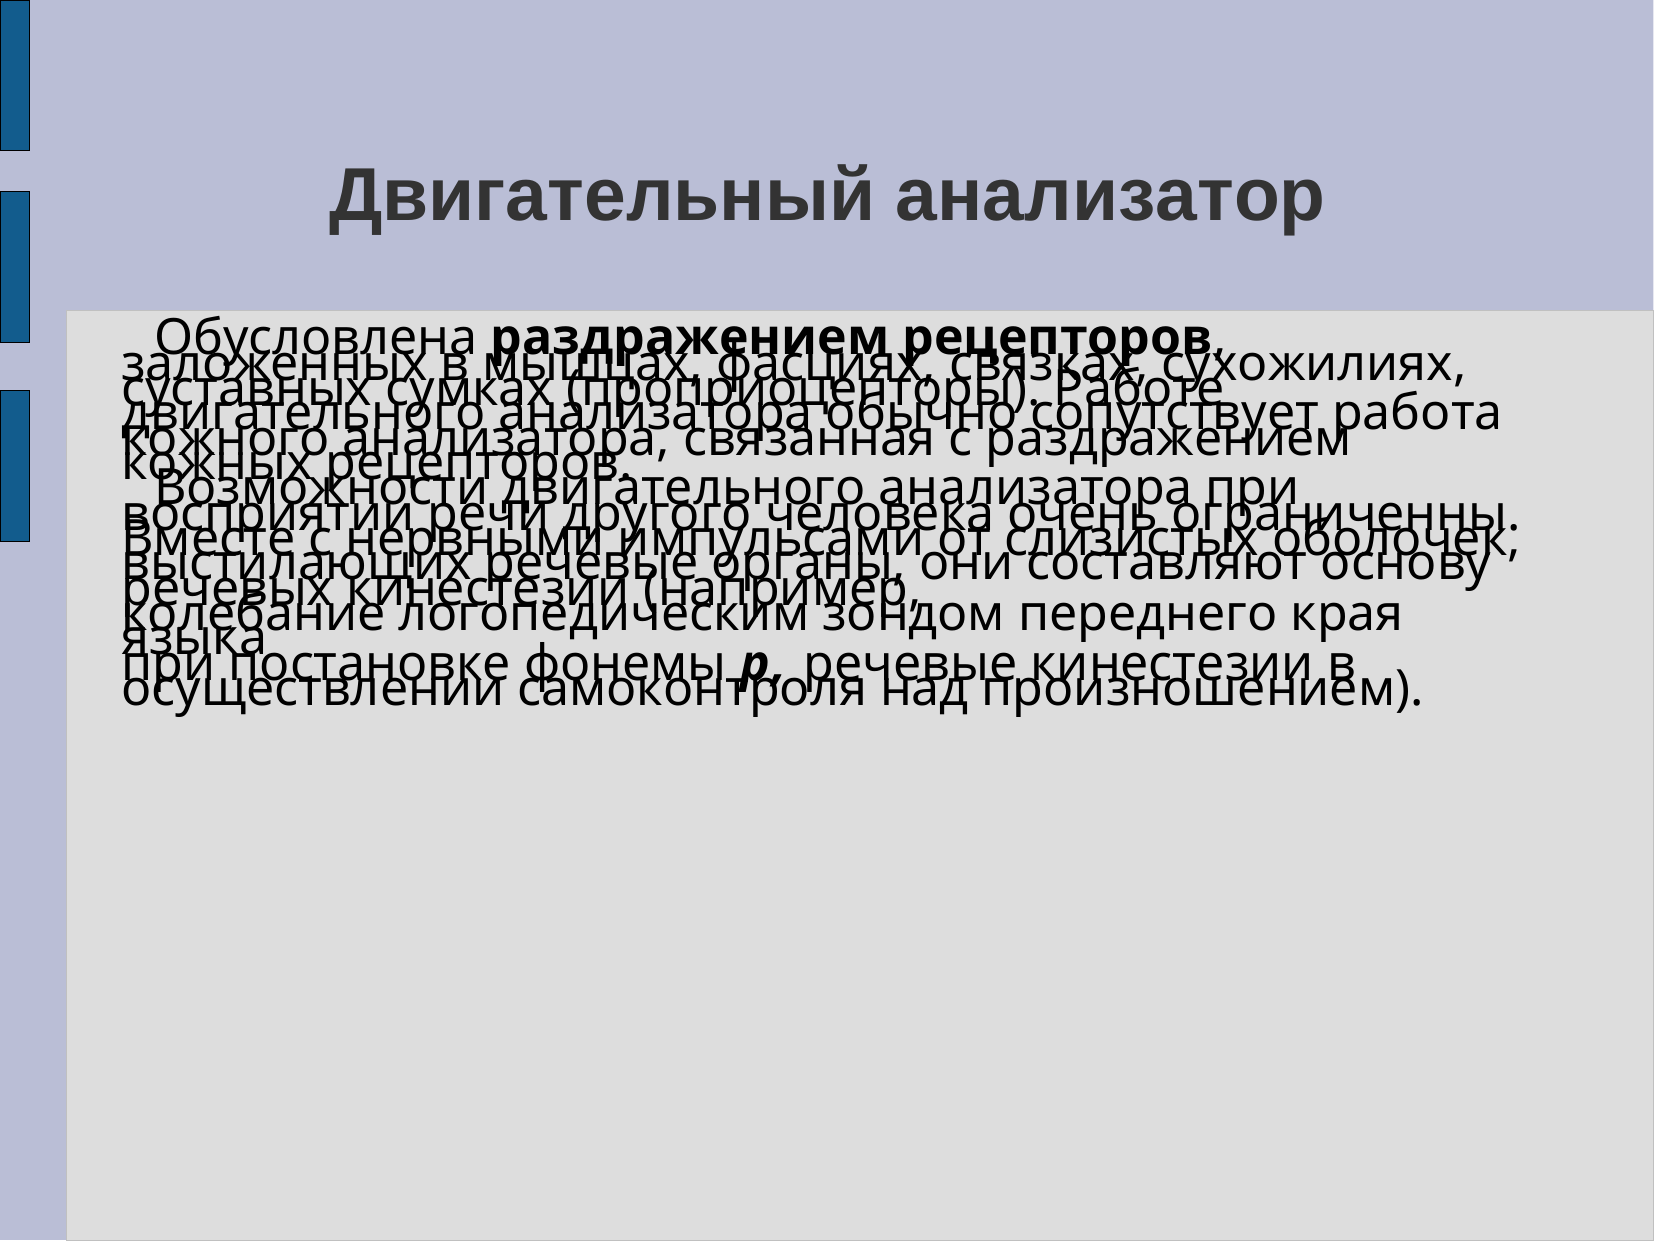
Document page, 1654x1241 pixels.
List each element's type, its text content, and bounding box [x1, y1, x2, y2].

title Двигательный анализатор [121, 91, 1534, 299]
list Обусловлена раздражением рецепторов, заложенных в мышцах, фасциях, связках, сухожилиях, суставных сумках (проприоцепторы). Работе двигательного анализатора обычно сопутствует работа кожного анализатора, связанная с раздражением кожных рецепторов. Возможности двигательного анализатора при восприятии речи другого человека очень ограниченны. Вместе с нервными импульсами от слизистых оболочек, выстилающих речевые органы, они составляют основу речевых кинестезии (например, колебание логопедическим зондом переднего края языка при постановке фонемы р, речевые кинестезии в осуществлении самоконтроля над произношением). [121, 344, 1534, 1127]
